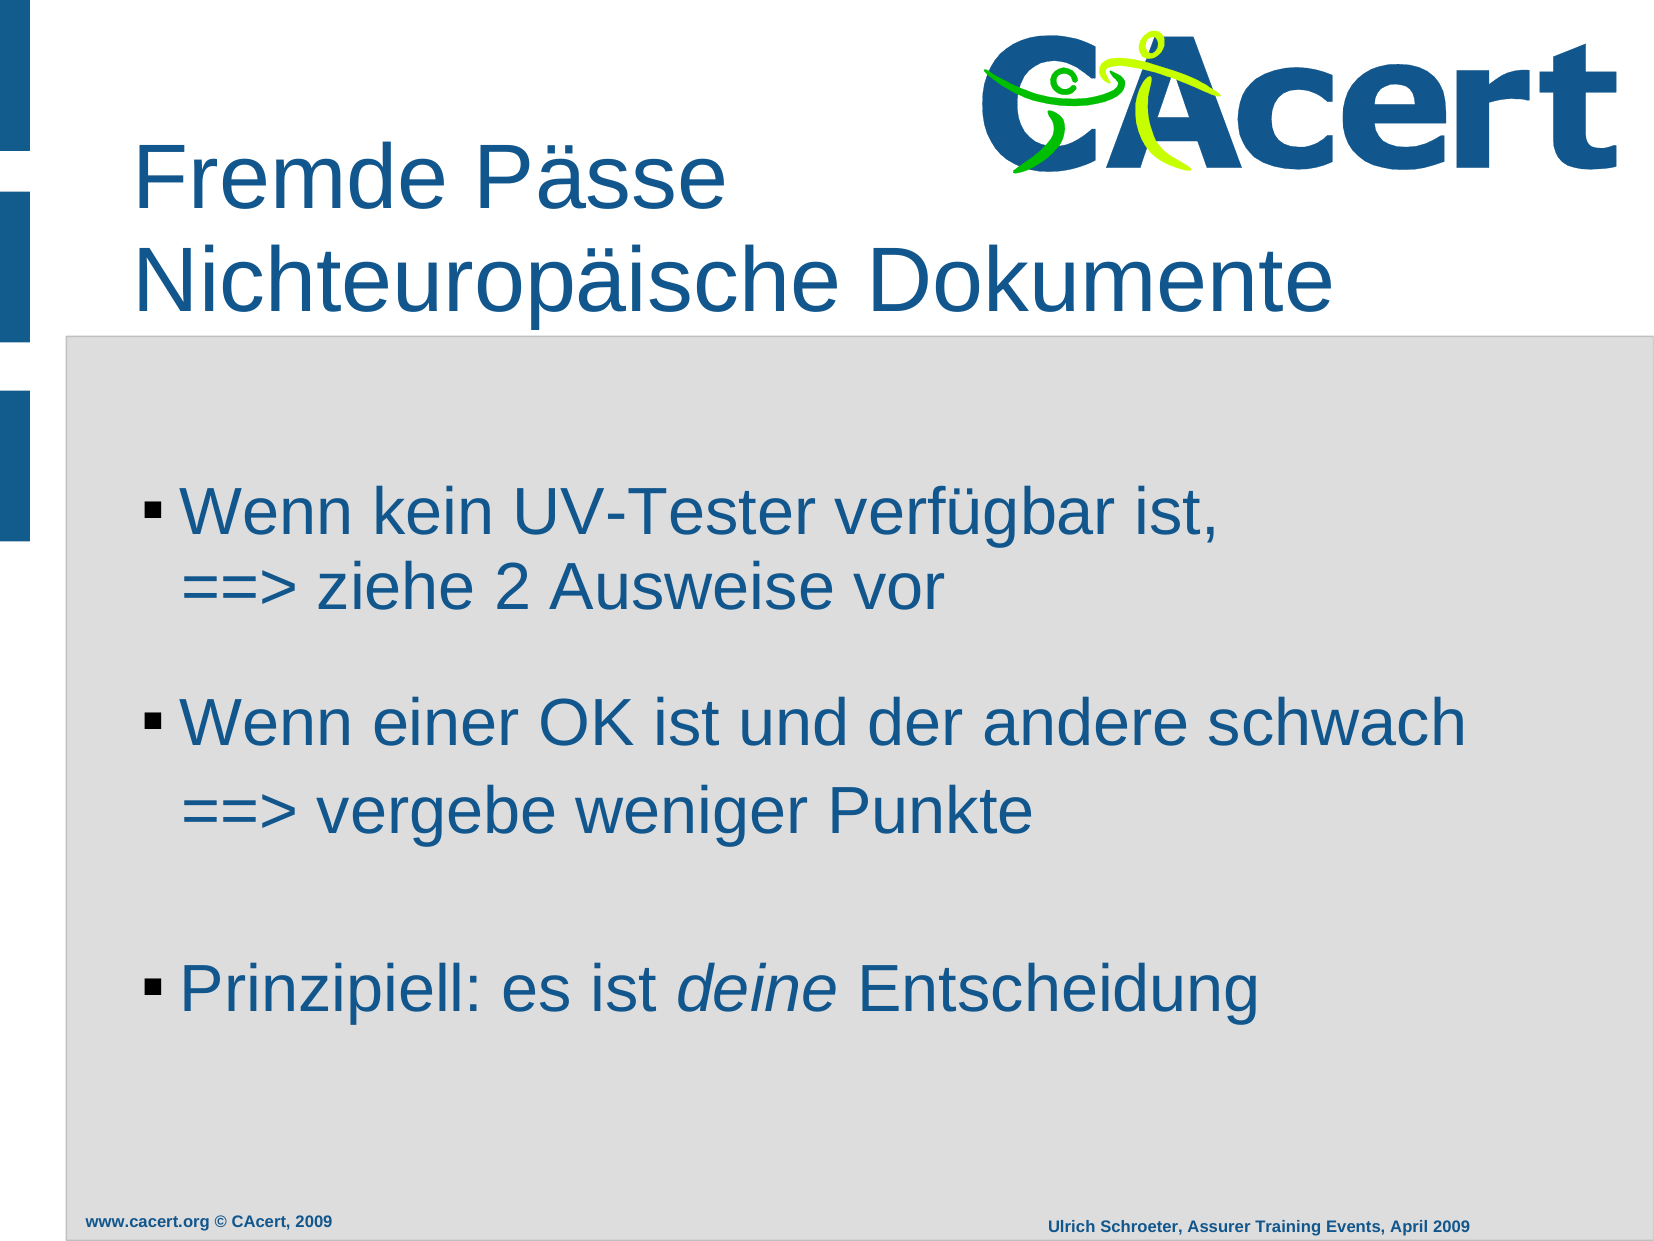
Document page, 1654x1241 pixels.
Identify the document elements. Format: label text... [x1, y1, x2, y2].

text_box Fremde Pässe Nichteuropäische Dokumente [118, 118, 1352, 339]
text_box Wenn kein UV-Tester verfügbar ist, ==> ziehe 2 Ausweise vor Wenn einer OK ist und der andere schwach ==> vergebe weniger Punkte Prinzipiell: es ist deine Entscheidung [129, 466, 1484, 1034]
